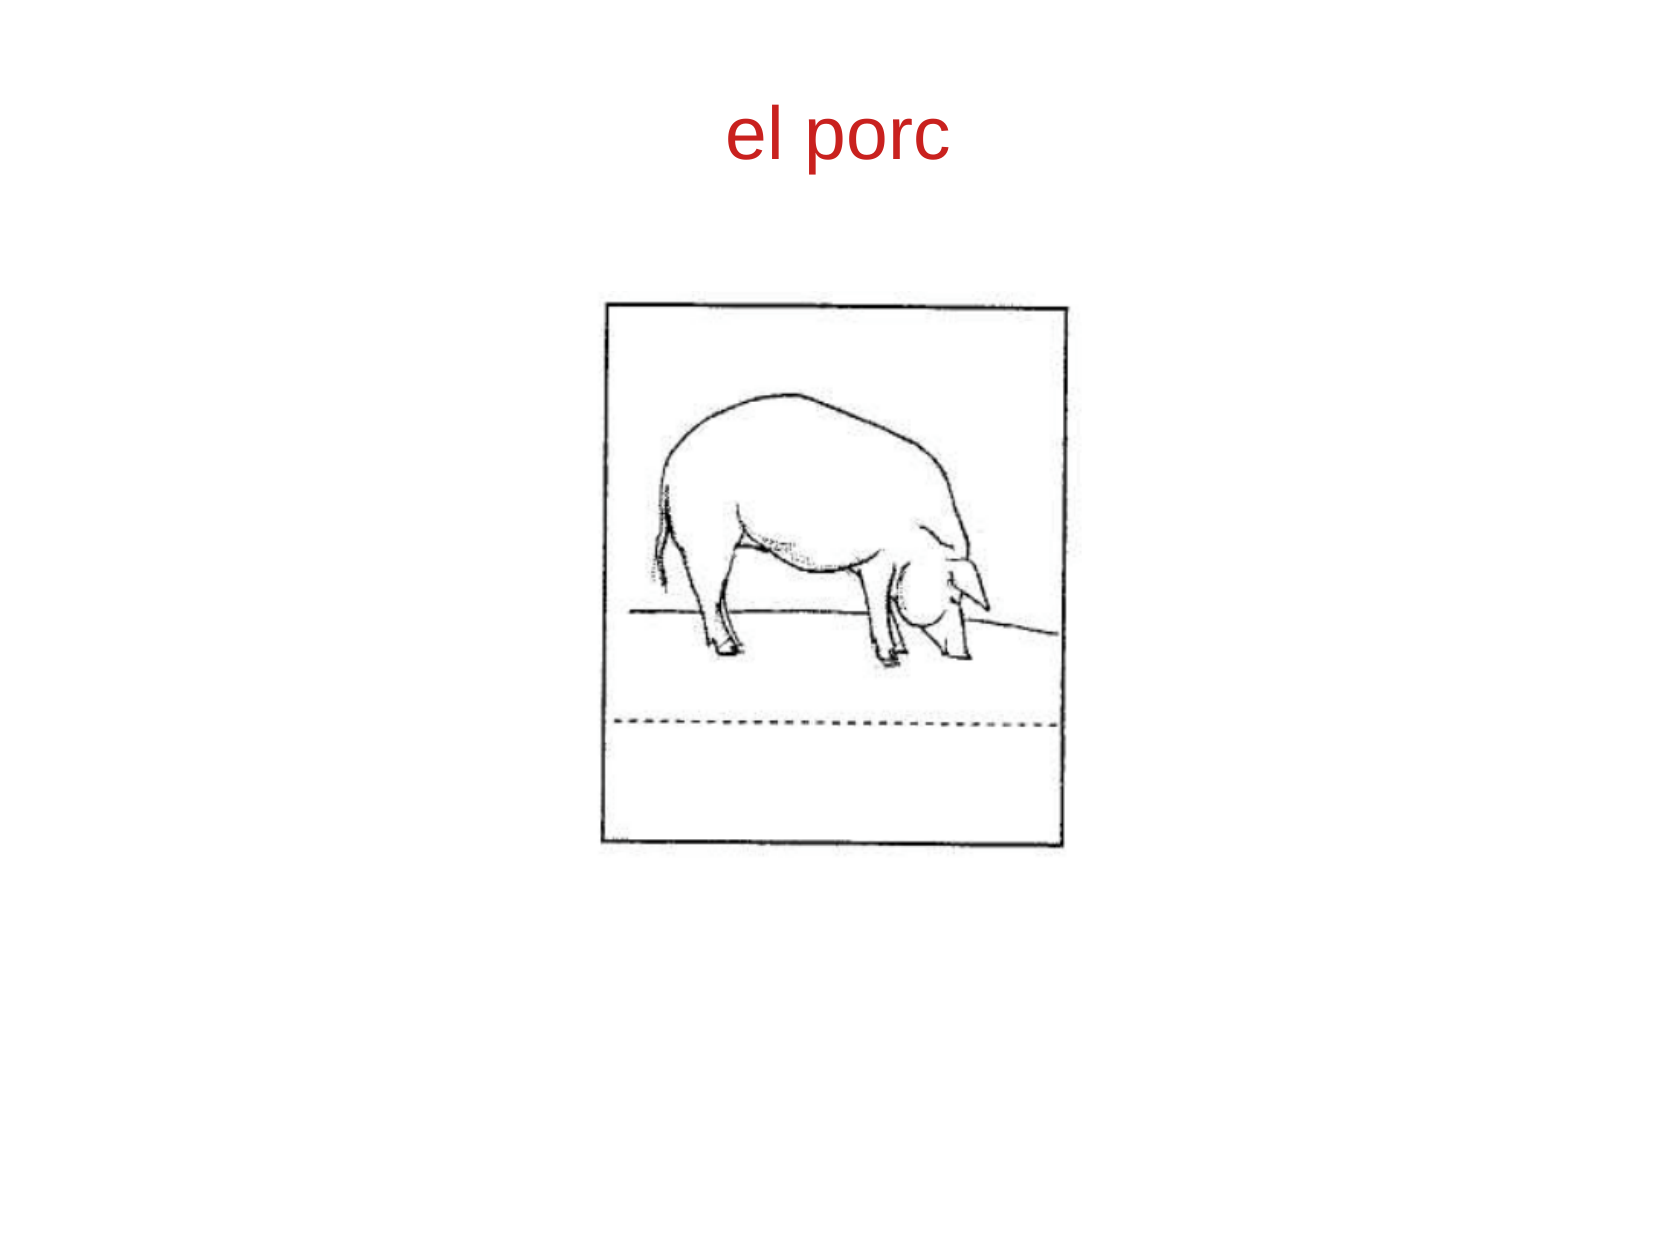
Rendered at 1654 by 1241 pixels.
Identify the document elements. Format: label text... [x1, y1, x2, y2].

picture [581, 291, 1094, 873]
text_box el porc [389, 58, 1288, 201]
